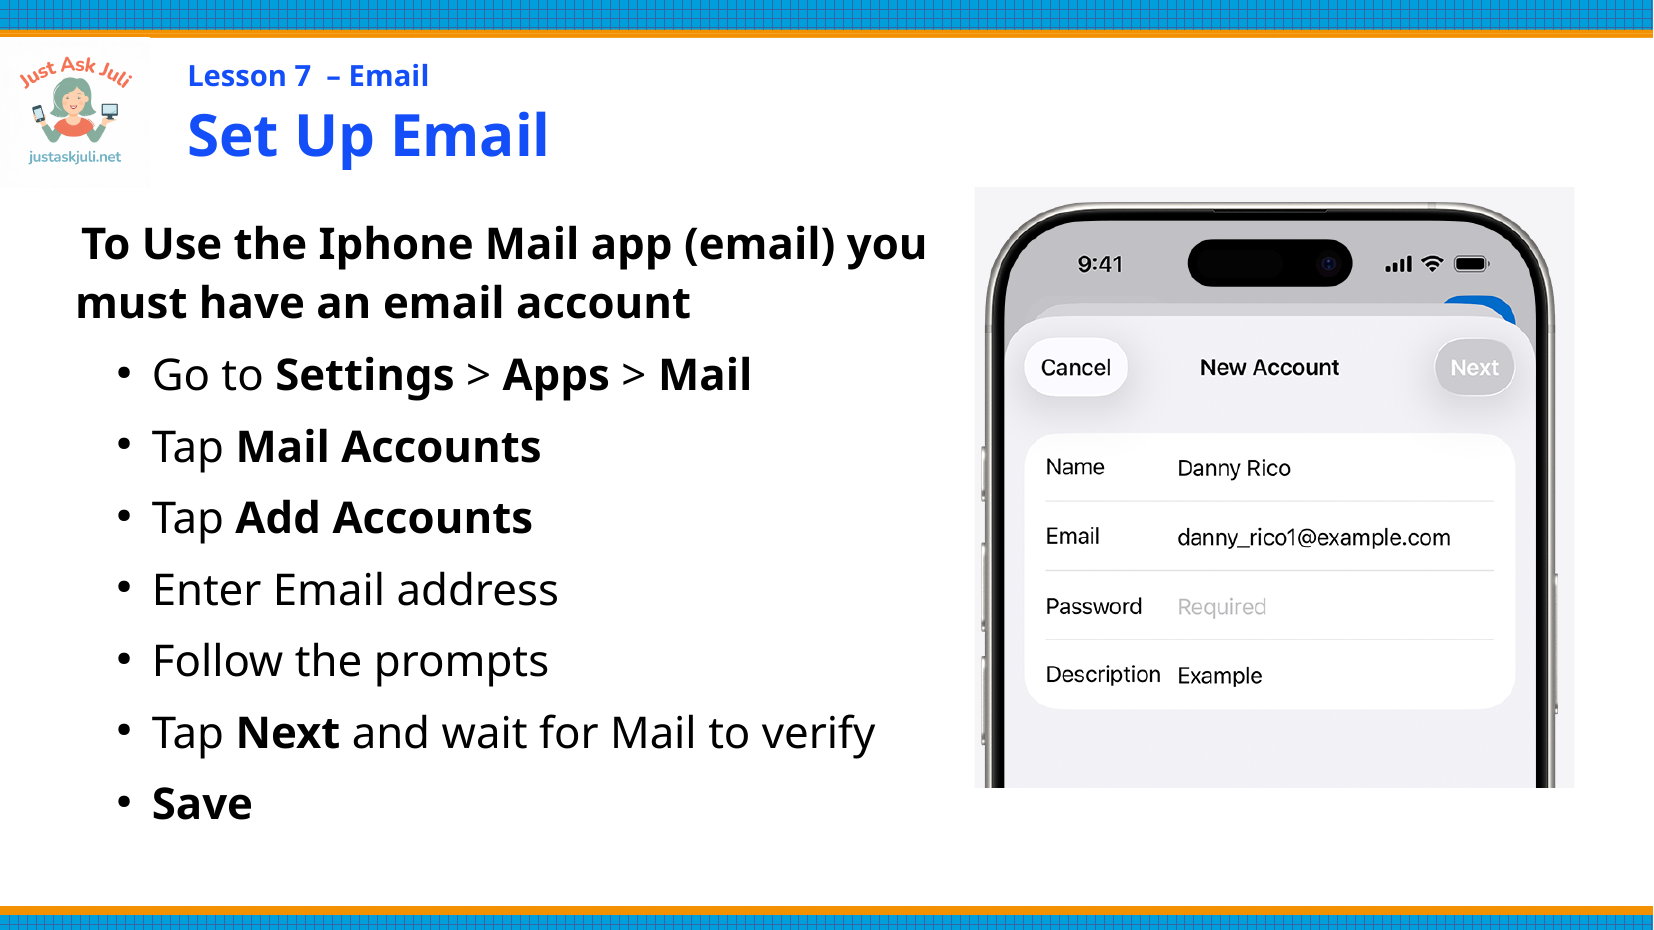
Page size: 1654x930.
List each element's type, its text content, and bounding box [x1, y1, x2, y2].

picture [0, 37, 150, 188]
text_box Lesson 7 – Email Set Up Email [187, 37, 1238, 192]
picture [974, 187, 1575, 788]
text_box To Use the Iphone Mail app (email) you must have an email account Go to Settings > Apps > Mail Tap Mail Accounts Tap Add Accounts Enter Email address Follow the prompts Tap Next and wait for Mail to verify Save [74, 212, 975, 833]
